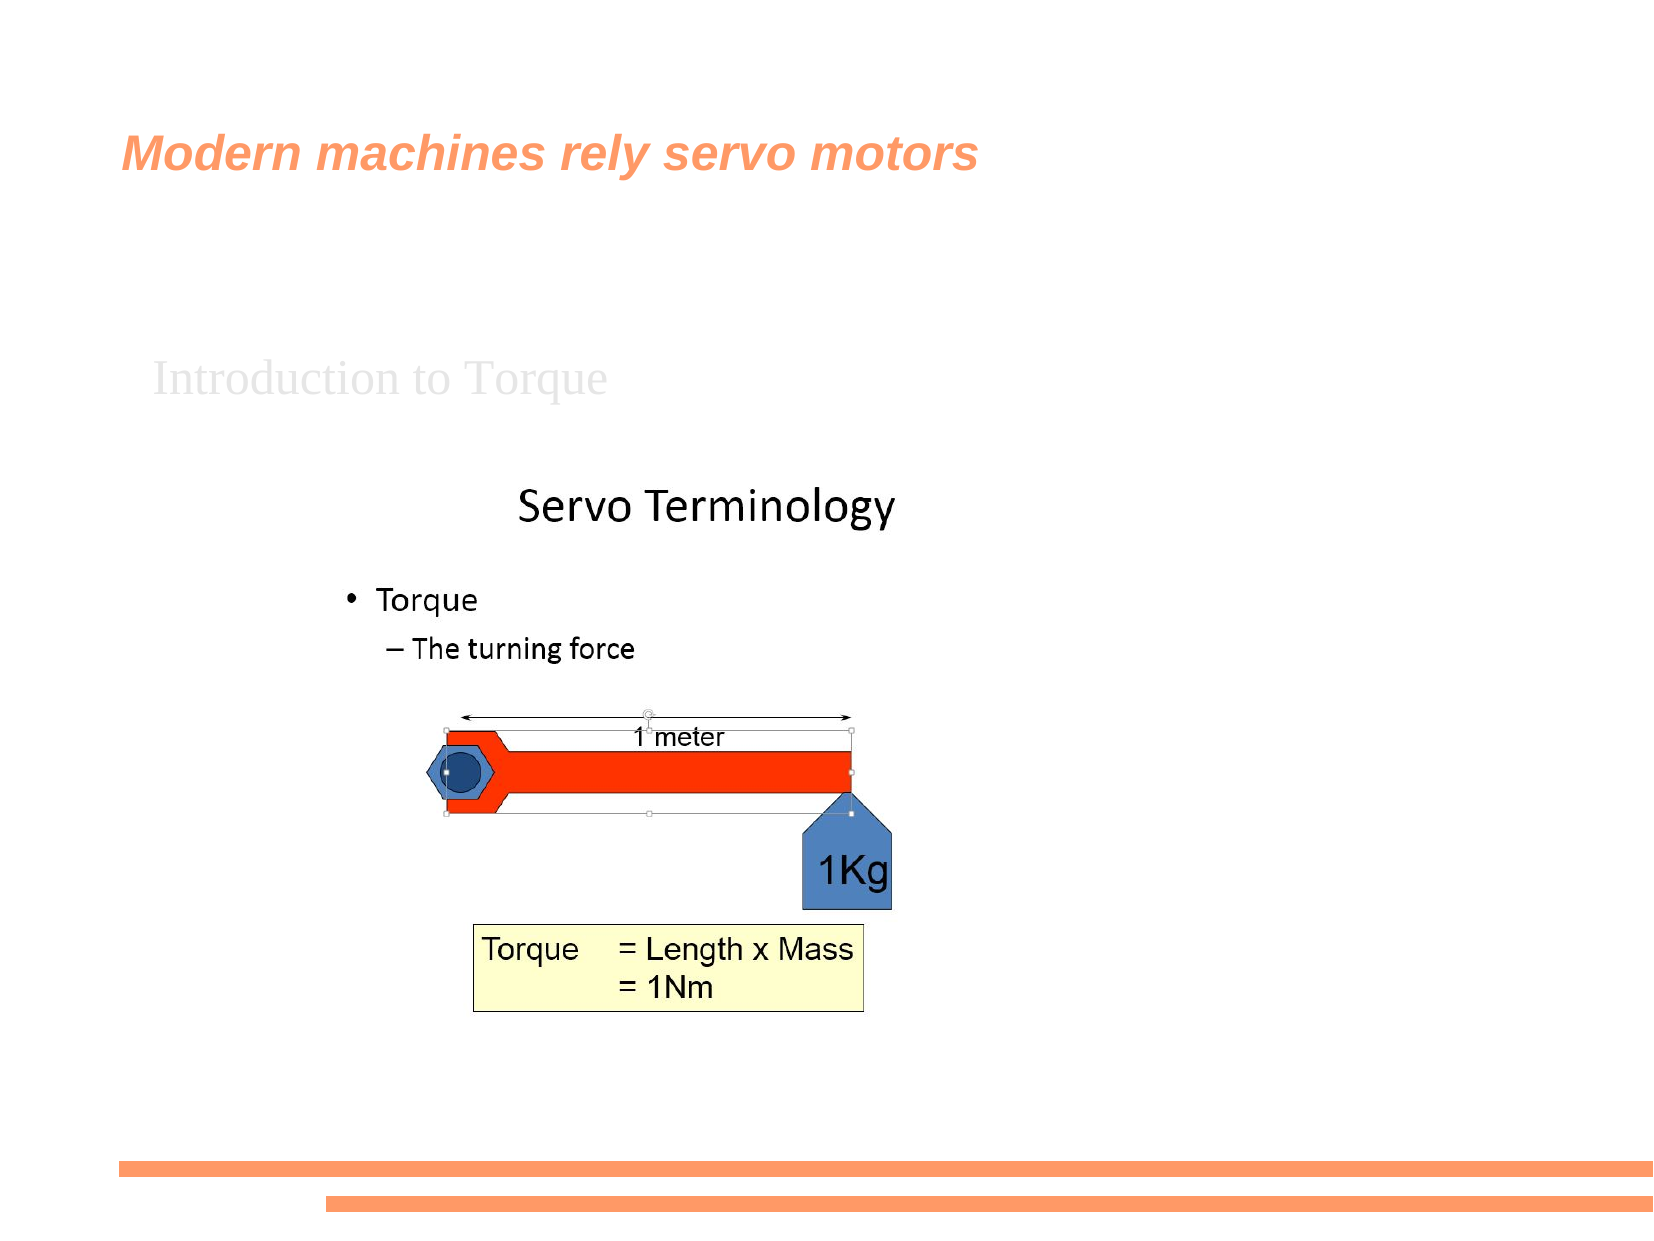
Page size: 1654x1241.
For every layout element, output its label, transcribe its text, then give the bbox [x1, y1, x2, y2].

list Introduction to Torque [152, 344, 1534, 1127]
picture [314, 446, 1114, 1024]
title Modern machines rely servo motors [121, 119, 1534, 181]
